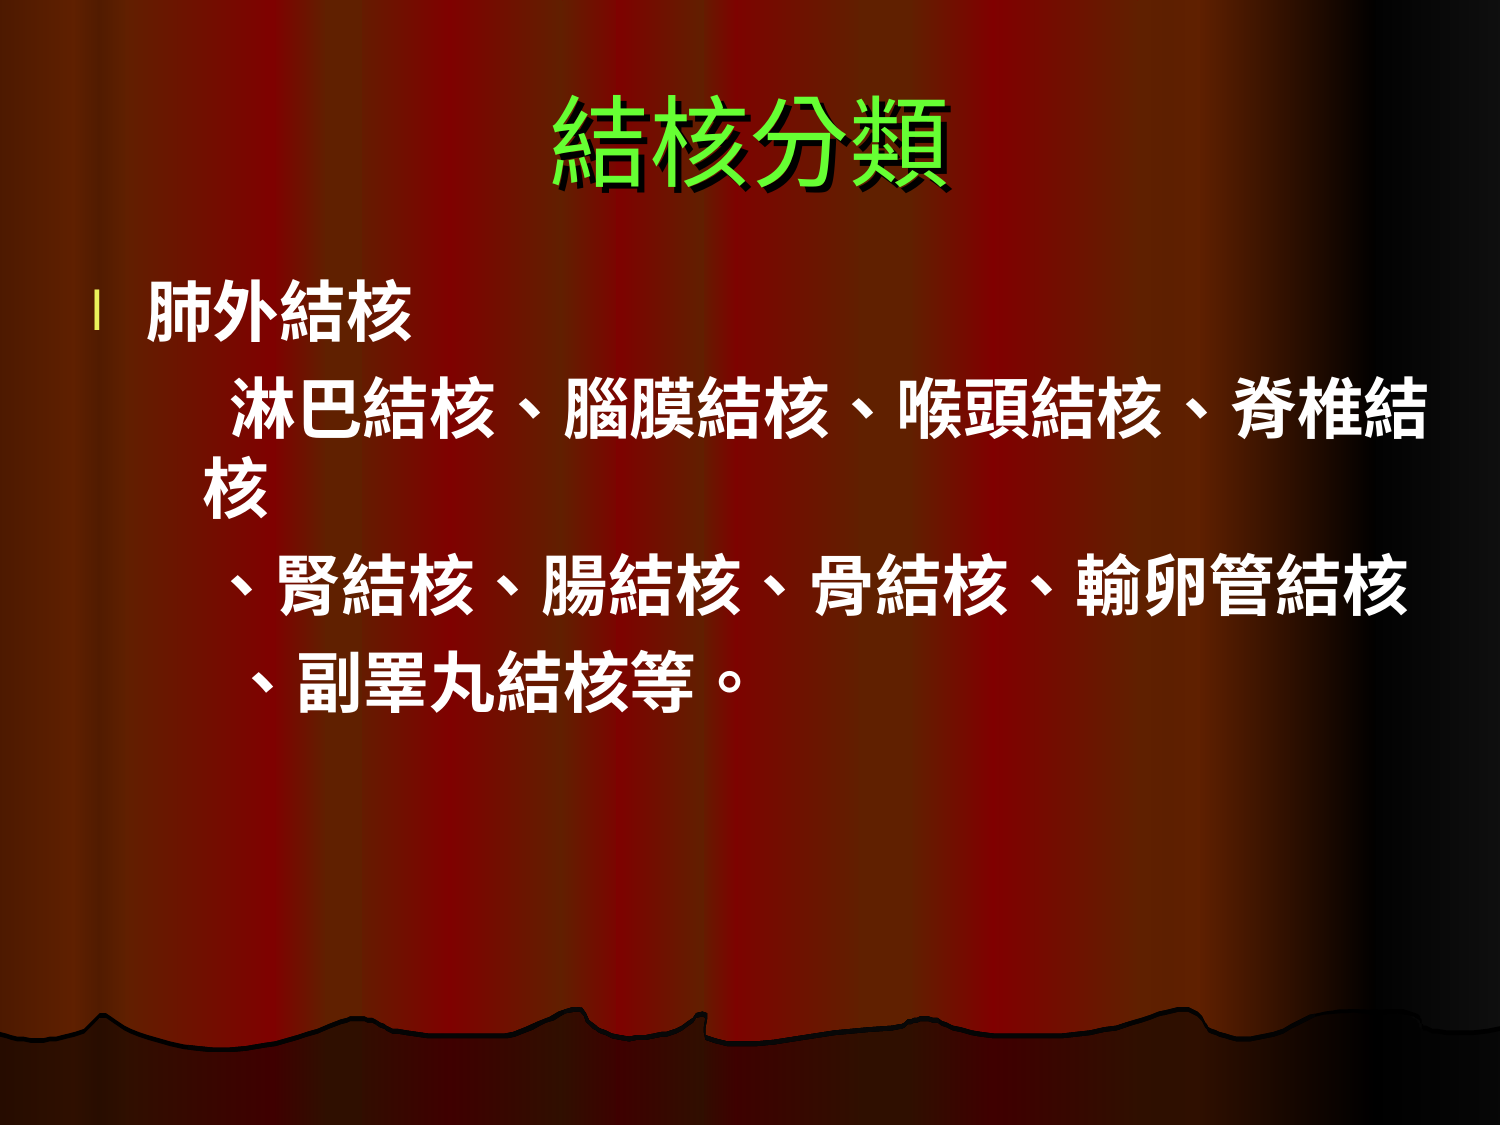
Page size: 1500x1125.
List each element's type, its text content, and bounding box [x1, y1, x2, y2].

list 肺外結核 淋巴結核、腦膜結核、喉頭結核、脊椎結核 、腎結核、腸結核、骨結核、輸卵管結核 、副睪丸結核等。 [75, 262, 1500, 1006]
title 結核分類 [75, 45, 1426, 233]
